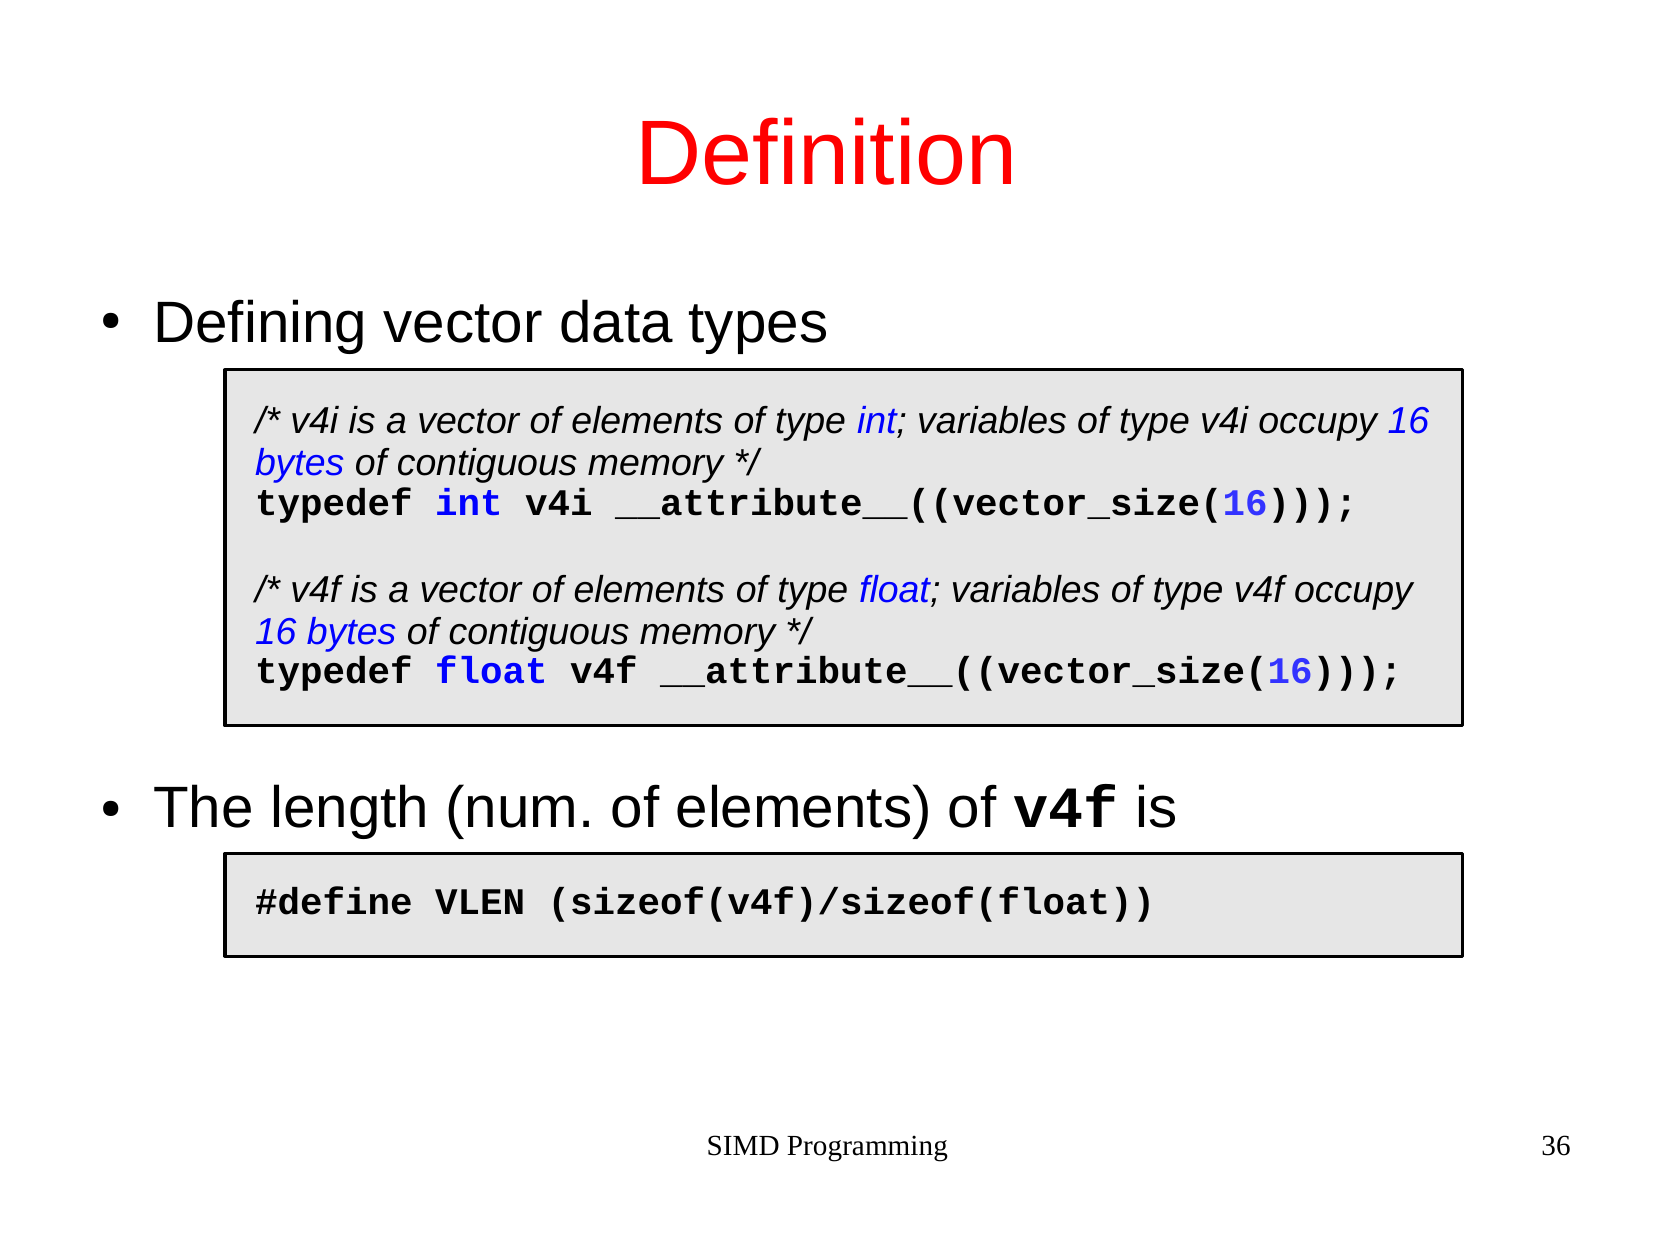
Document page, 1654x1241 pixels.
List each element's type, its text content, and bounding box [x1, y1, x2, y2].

title Definition [82, 49, 1571, 257]
list Defining vector data types The length (num. of elements) of v4f is [82, 290, 1571, 1109]
text_box #define VLEN (sizeof(v4f)/sizeof(float)) [225, 853, 1463, 957]
text_box /* v4i is a vector of elements of type int; variables of type v4i occupy 16 bytes of contiguous memory */ typedef int v4i __attribute__((vector_size(16))); /* v4f is a vector of elements of type float; variables of type v4f occupy 16 bytes of contiguous memory */ typedef float v4f __attribute__((vector_size(16))); [225, 369, 1463, 726]
